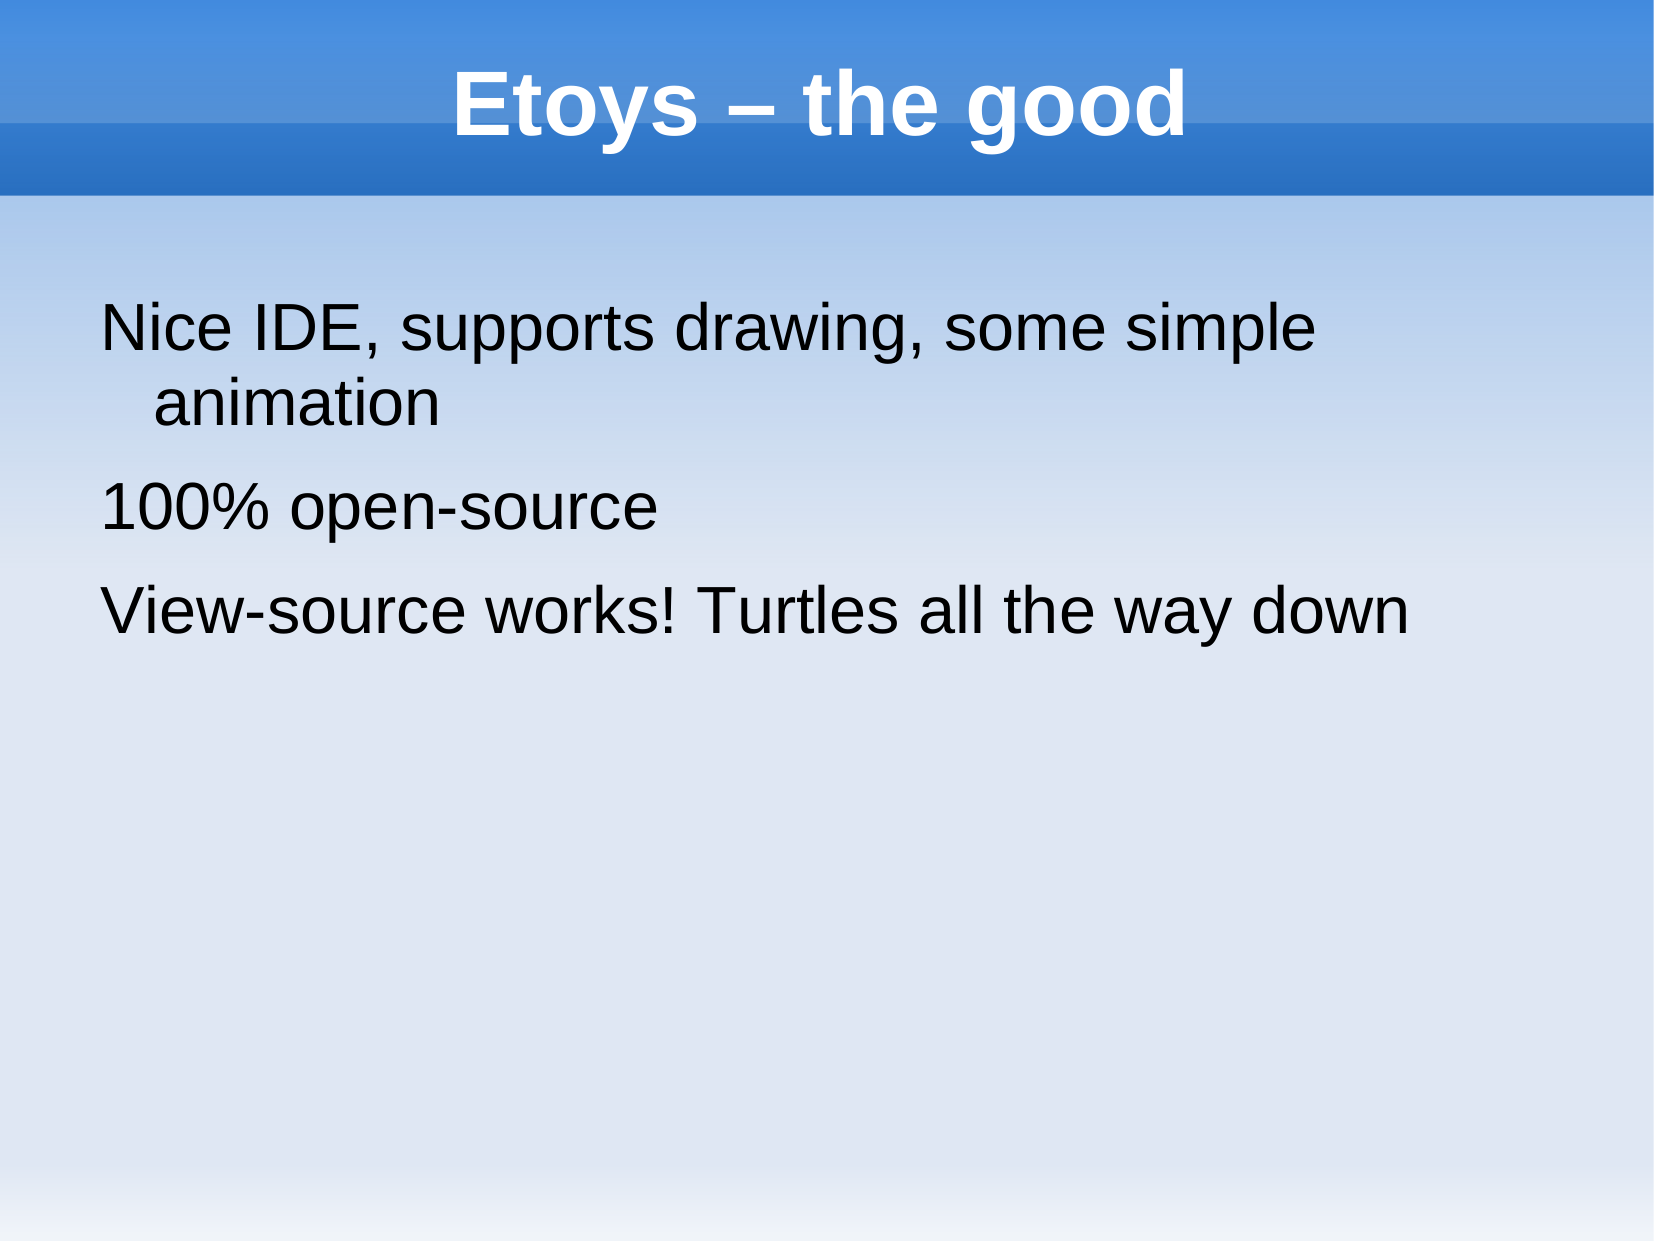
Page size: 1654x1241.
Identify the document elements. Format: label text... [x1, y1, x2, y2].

picture [0, 0, 1654, 1241]
list Nice IDE, supports drawing, some simple animation 100% open-source View-source works! Turtles all the way down [82, 290, 1571, 1094]
title Etoys – the good [76, 7, 1565, 200]
